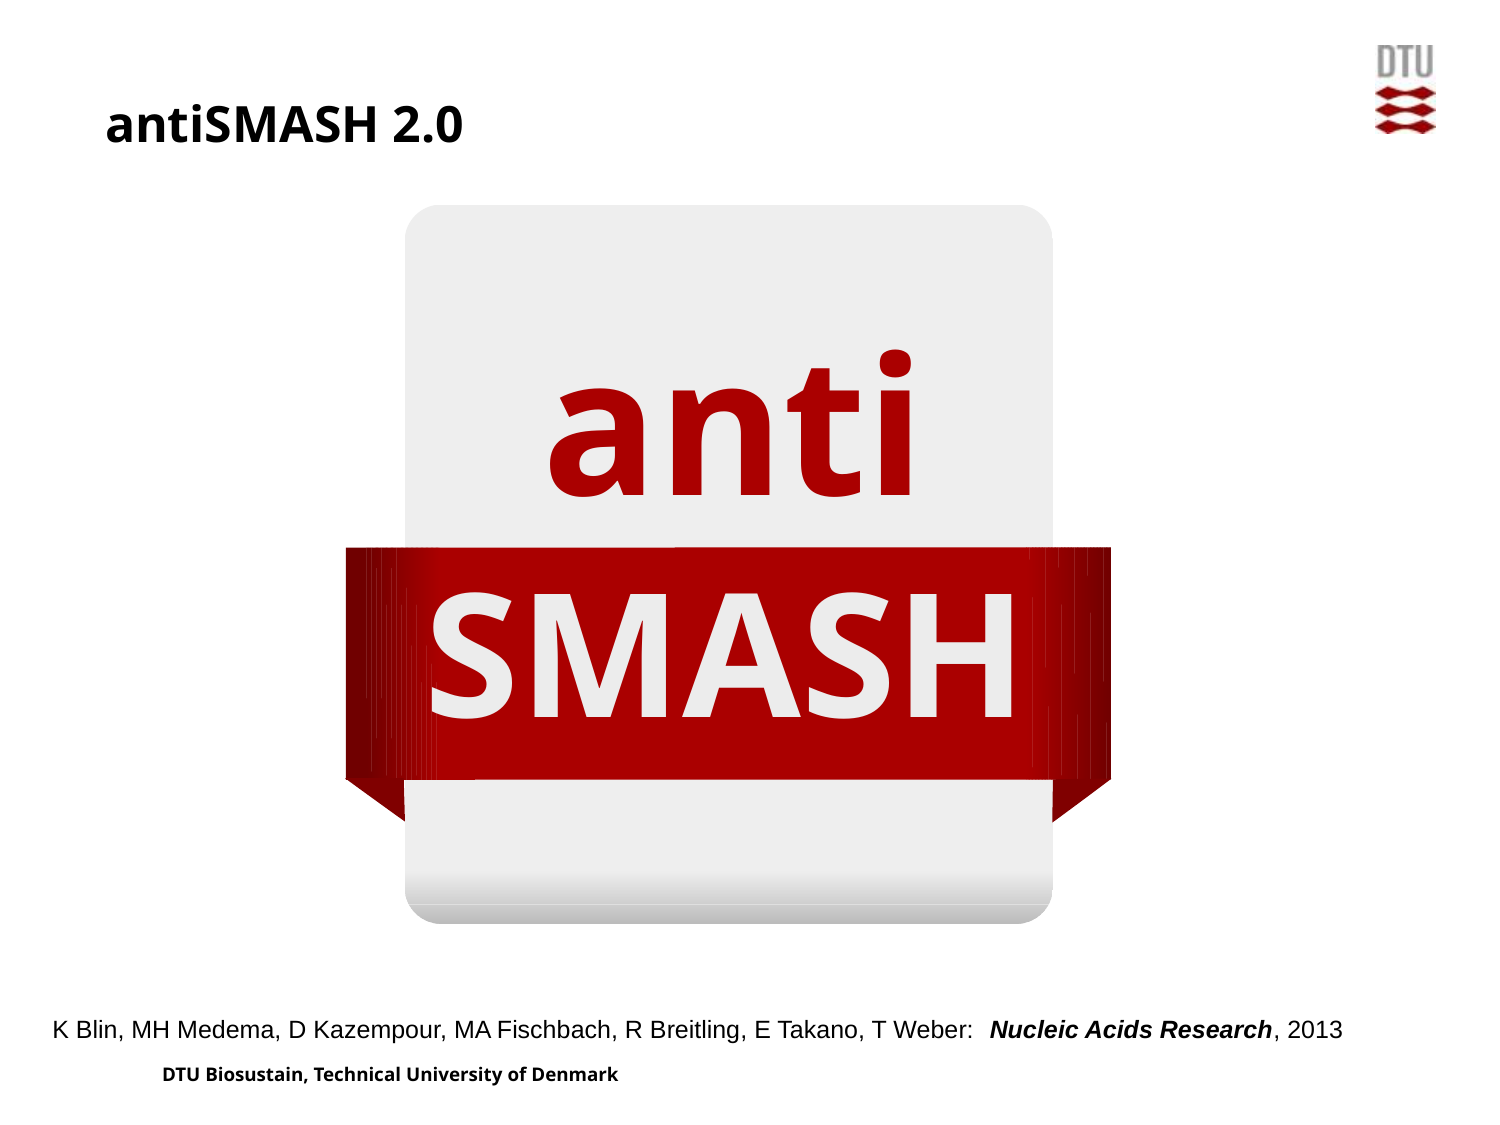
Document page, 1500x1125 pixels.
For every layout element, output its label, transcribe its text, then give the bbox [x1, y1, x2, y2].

picture [1380, 45, 1436, 134]
title antiSMASH 2.0 [105, 28, 1380, 217]
text_box K Blin, MH Medema, D Kazempour, MA Fischbach, R Breitling, E Takano, T Weber: Nucleic Acids Research, 2013 [37, 1008, 1500, 1052]
picture [344, 204, 1112, 924]
